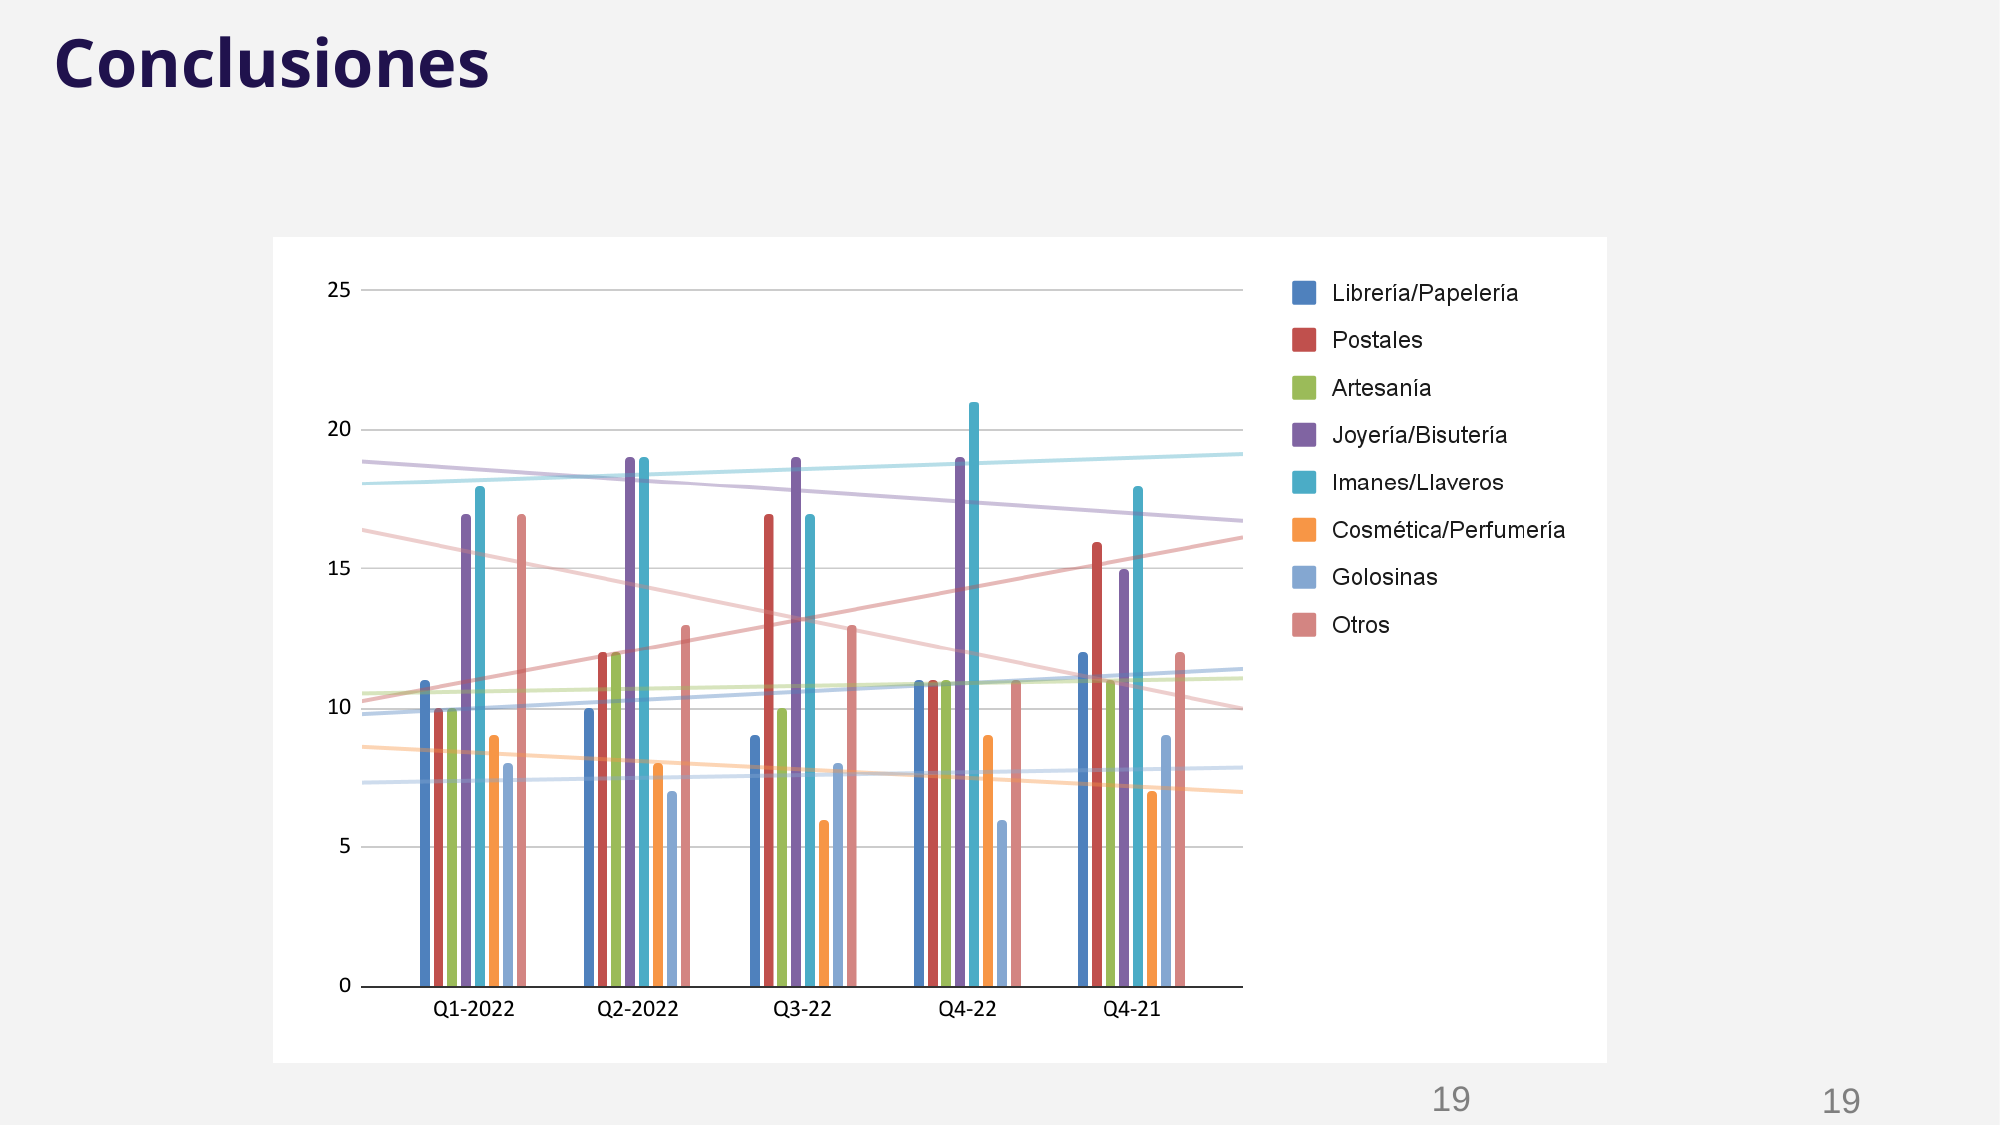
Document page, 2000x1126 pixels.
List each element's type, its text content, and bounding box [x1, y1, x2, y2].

text_box <number> [1413, 1067, 1881, 1126]
text_box Conclusiones [53, 0, 1946, 124]
picture [273, 237, 1607, 1063]
